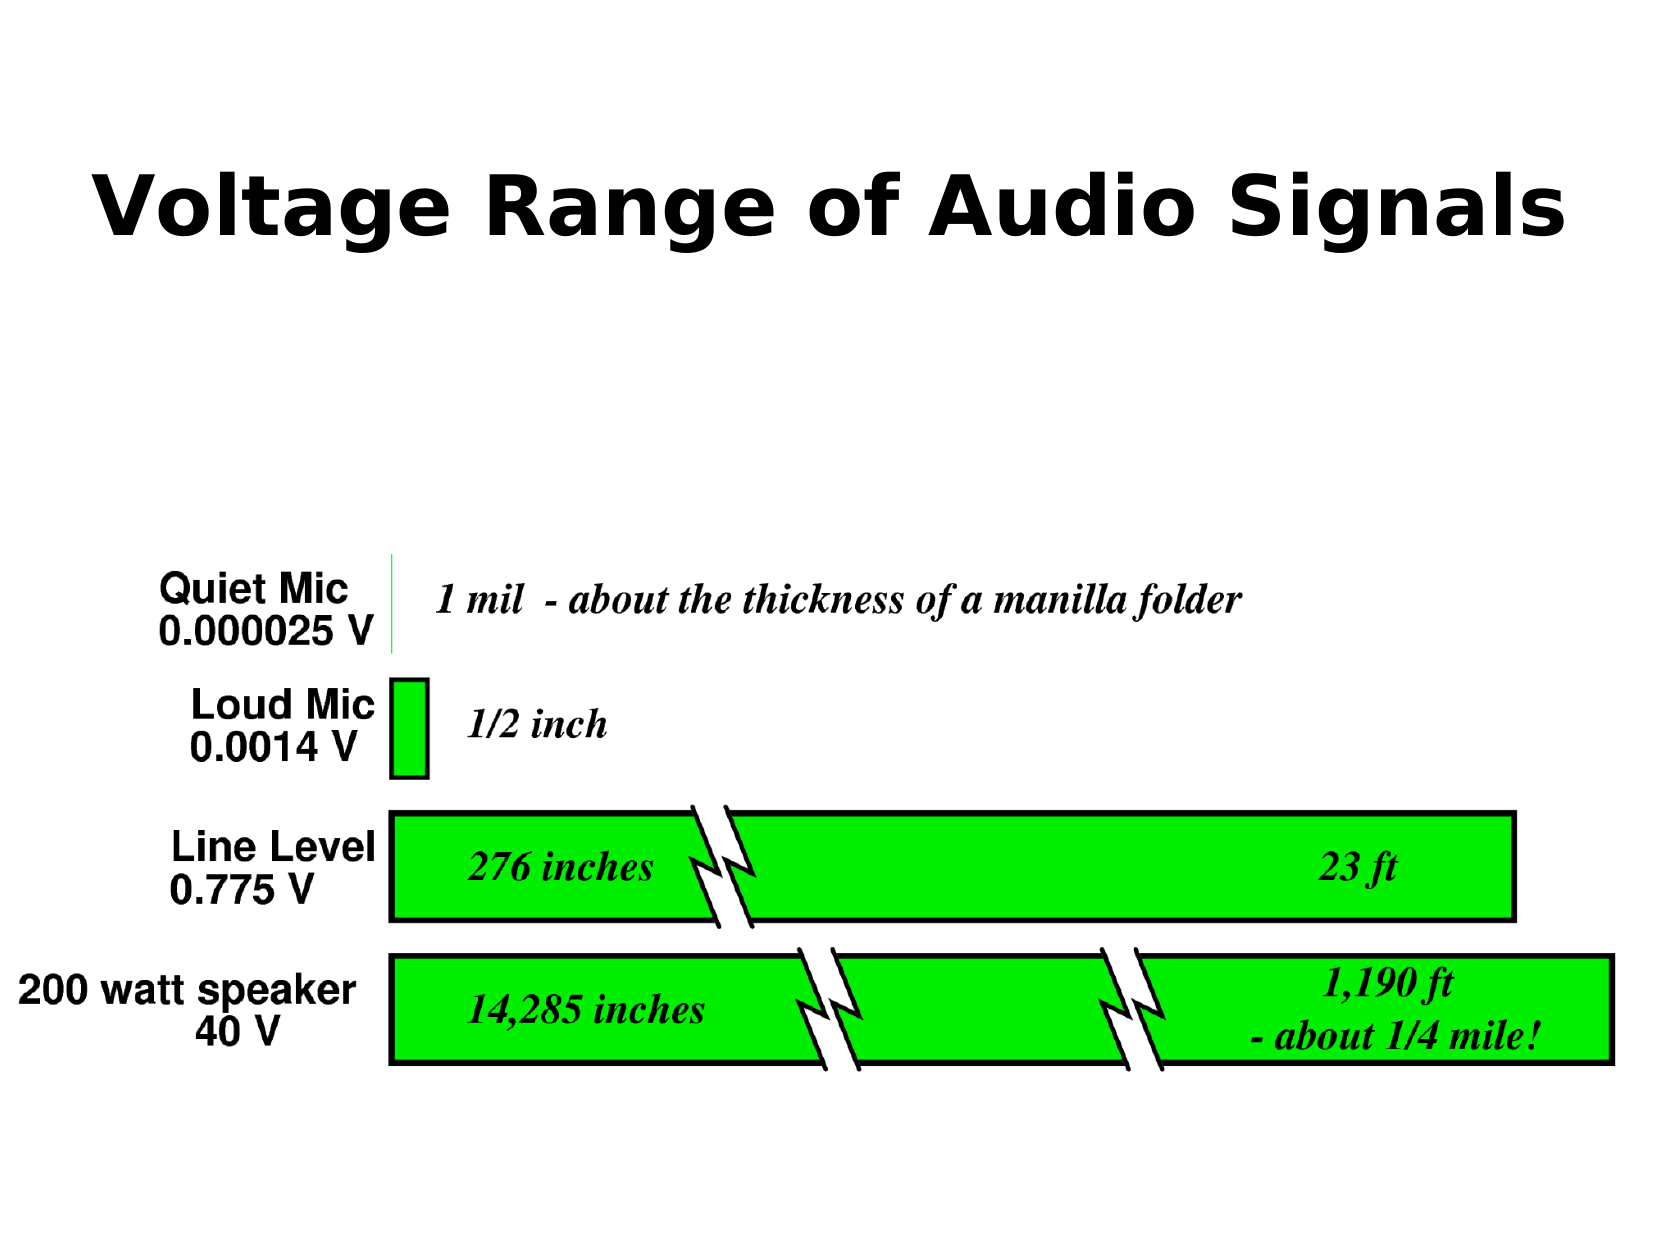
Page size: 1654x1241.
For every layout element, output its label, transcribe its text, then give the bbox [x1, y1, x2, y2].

text_box Voltage Range of Audio Signals [91, 108, 1577, 305]
picture [14, 549, 1616, 1075]
